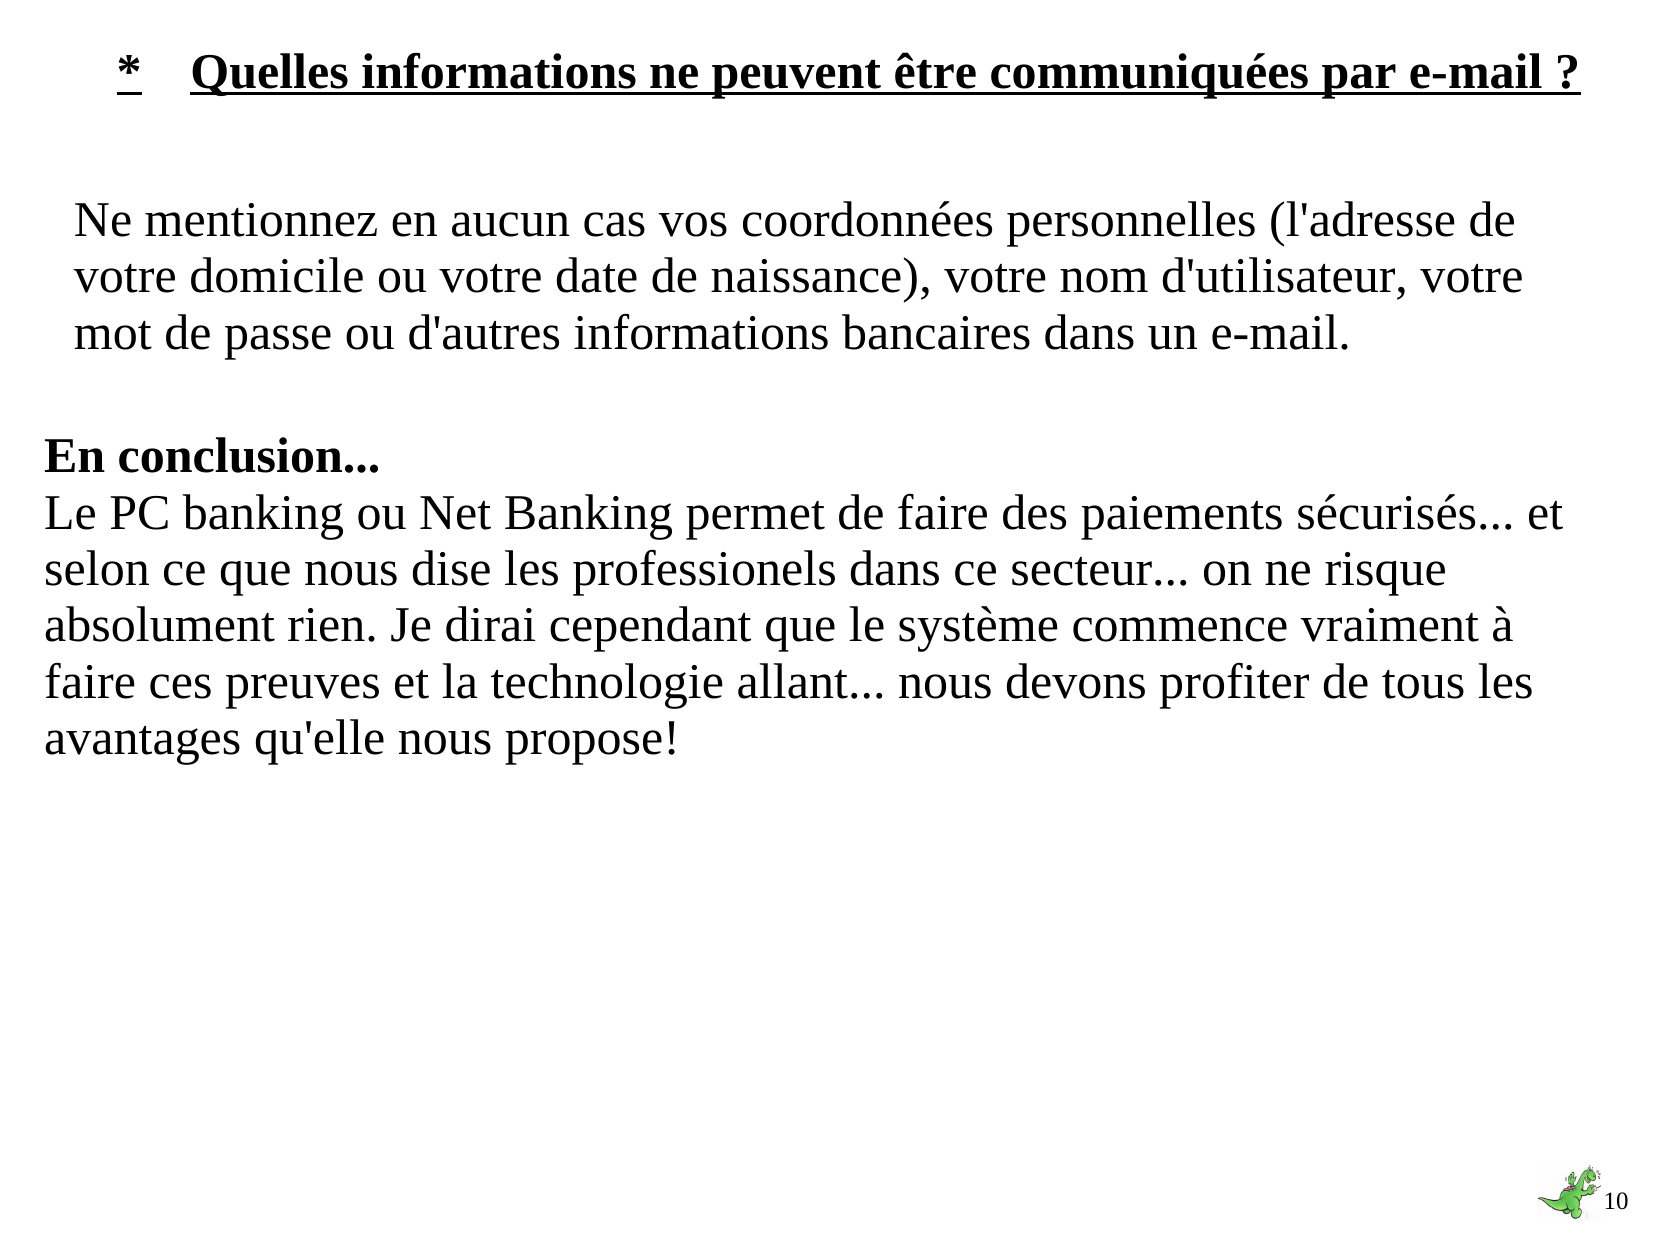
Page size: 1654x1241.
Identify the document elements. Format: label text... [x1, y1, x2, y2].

text_box 10 [1603, 1187, 1632, 1216]
picture [1537, 1163, 1601, 1221]
text_box En conclusion... Le PC banking ou Net Banking permet de faire des paiements sécurisés... et selon ce que nous dise les professionels dans ce secteur... on ne risque absolument rien. Je dirai cependant que le système commence vraiment à faire ces preuves et la technologie allant... nous devons profiter de tous les avantages qu'elle nous propose! [29, 442, 1595, 792]
text_box Ne mentionnez en aucun cas vos coordonnées personnelles (l'adresse de votre domicile ou votre date de naissance), votre nom d'utilisateur, votre mot de passe ou d'autres informations bancaires dans un e-mail. [59, 206, 1595, 390]
text_box * Quelles informations ne peuvent être communiquées par e-mail ? [29, 59, 1624, 132]
